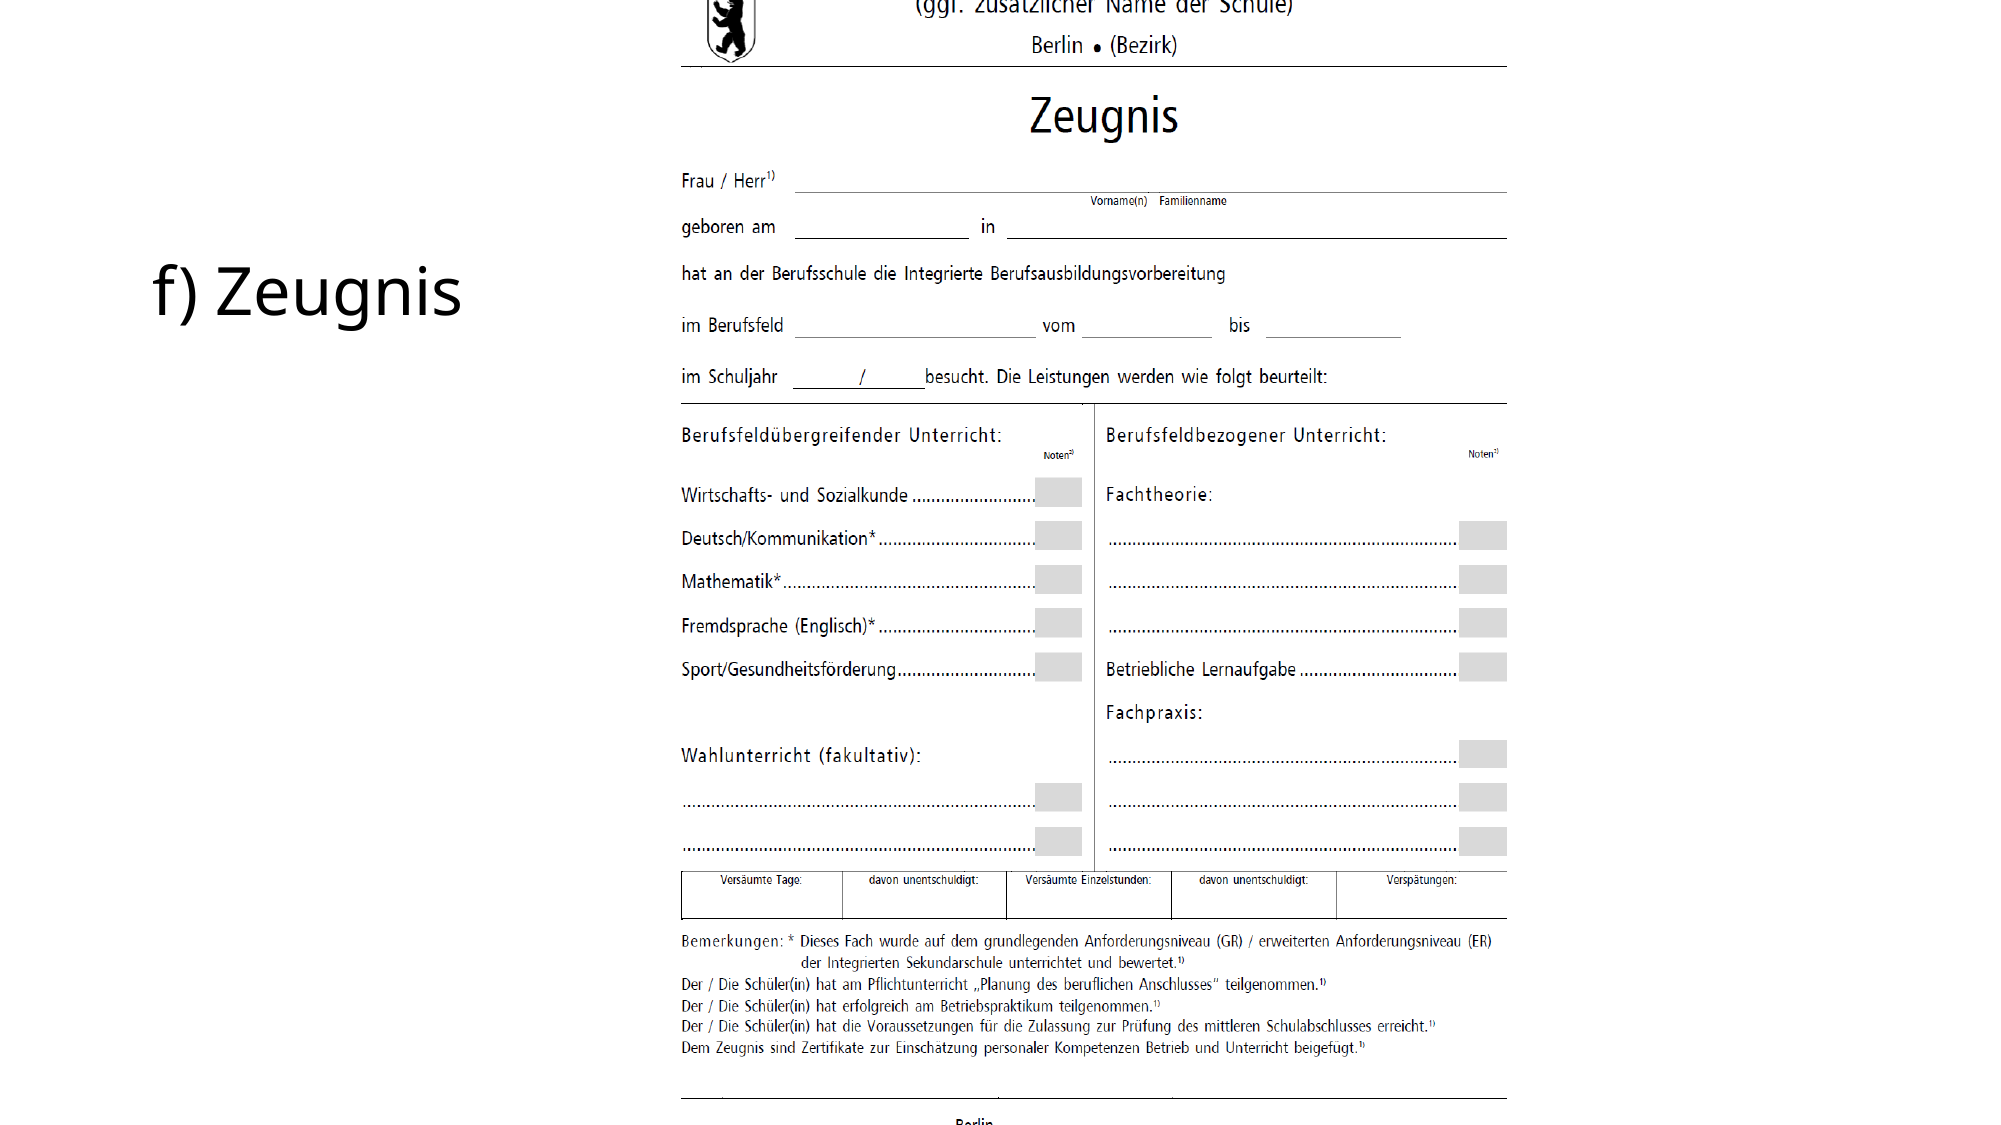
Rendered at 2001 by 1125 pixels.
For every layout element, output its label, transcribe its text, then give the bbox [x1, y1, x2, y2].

title f) Zeugnis [137, 75, 783, 338]
picture [681, 0, 1507, 1125]
